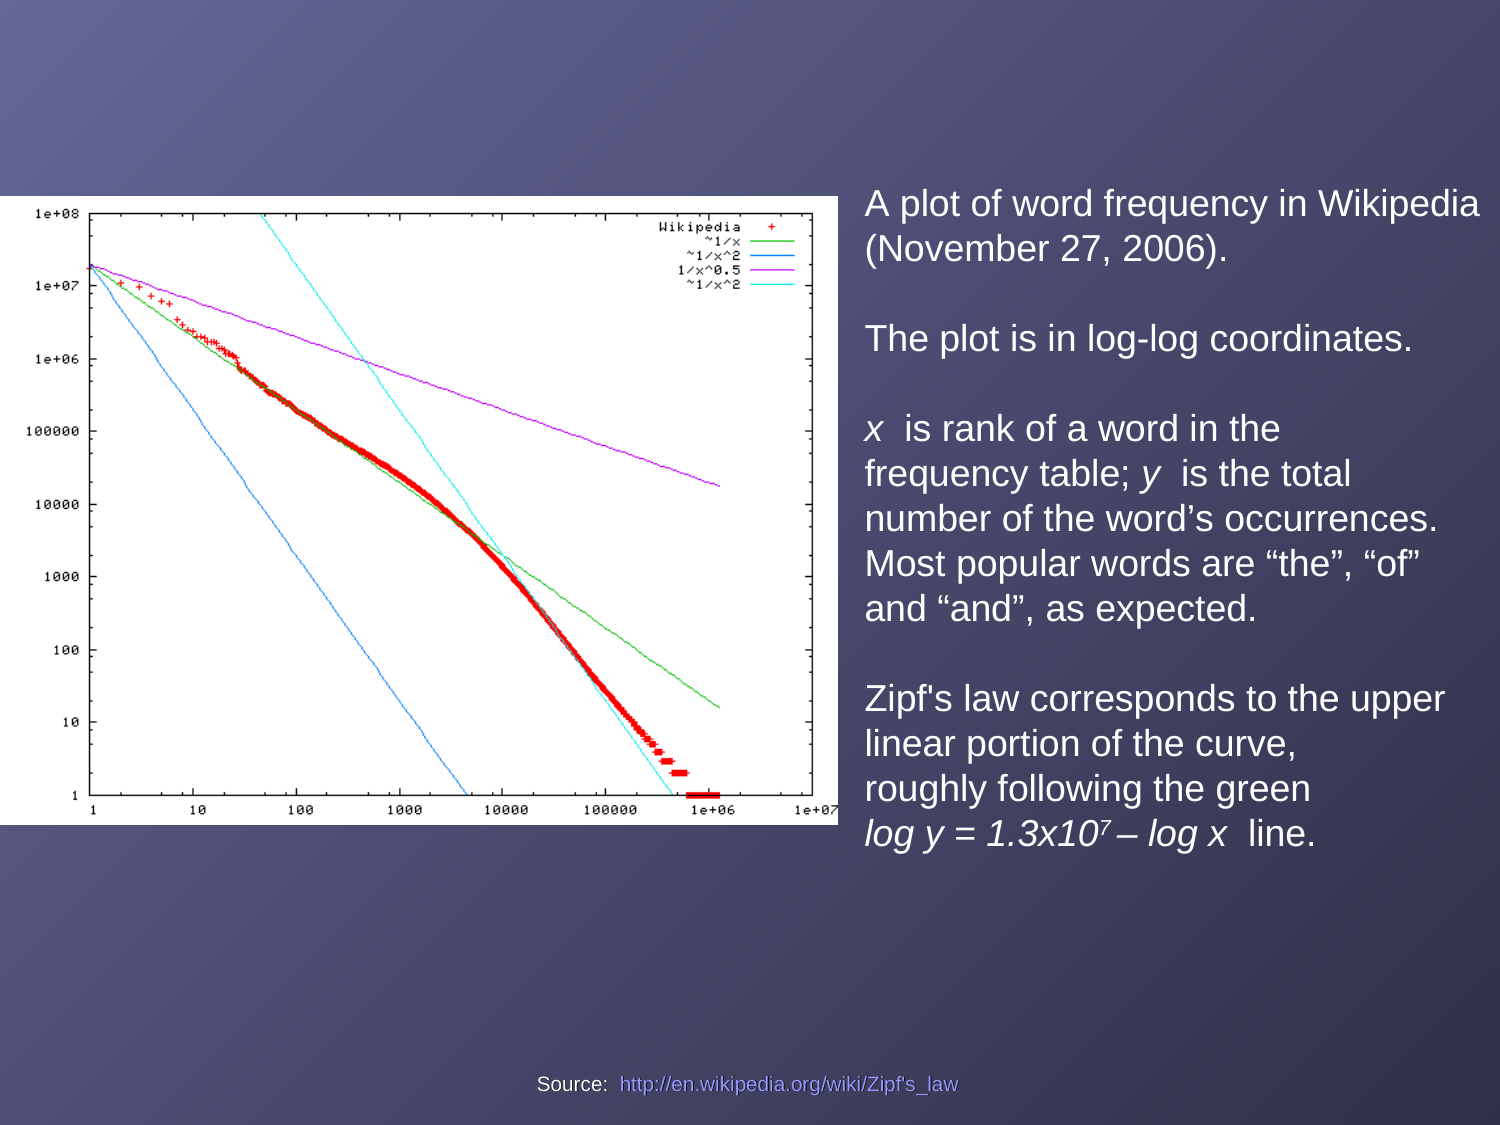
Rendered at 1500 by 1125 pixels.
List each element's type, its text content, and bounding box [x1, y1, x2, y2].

text_box Source: http://en.wikipedia.org/wiki/Zipf's_law [237, 1062, 1276, 1103]
text_box A plot of word frequency in Wikipedia (November 27, 2006). The plot is in log-log coordinates. x is rank of a word in the frequency table; y is the total number of the word’s occurrences. Most popular words are “the”, “of” and “and”, as expected. Zipf's law corresponds to the upper linear portion of the curve, roughly following the green log y = 1.3x107 – log x line. [849, 171, 1500, 908]
picture [0, 196, 838, 826]
